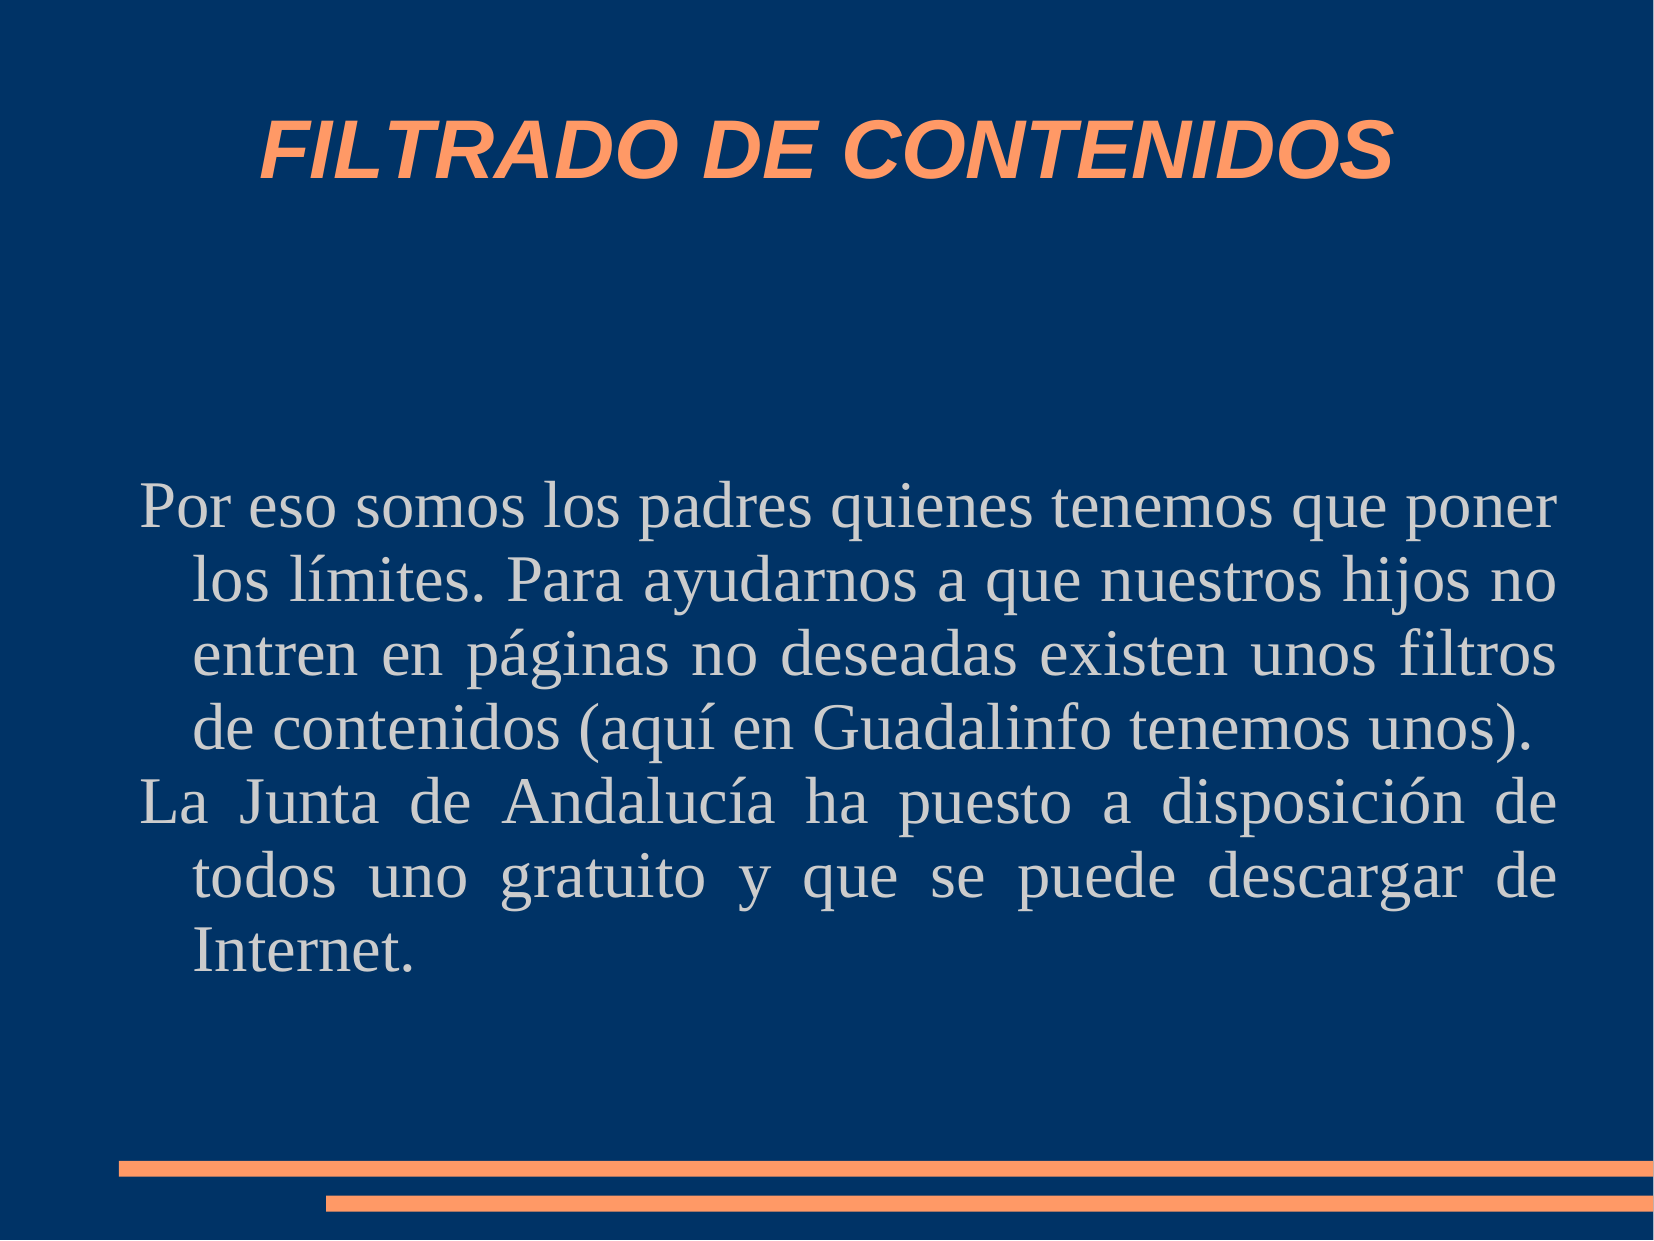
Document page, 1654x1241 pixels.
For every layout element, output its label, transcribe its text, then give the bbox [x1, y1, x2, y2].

subtitle Por eso somos los padres quienes tenemos que poner los límites. Para ayudarnos a que nuestros hijos no entren en páginas no deseadas existen unos filtros de contenidos (aquí en Guadalinfo tenemos unos). La Junta de Andalucía ha puesto a disposición de todos uno gratuito y que se puede descargar de Internet. [121, 322, 1561, 1132]
title FILTRADO DE CONTENIDOS [121, 46, 1534, 254]
